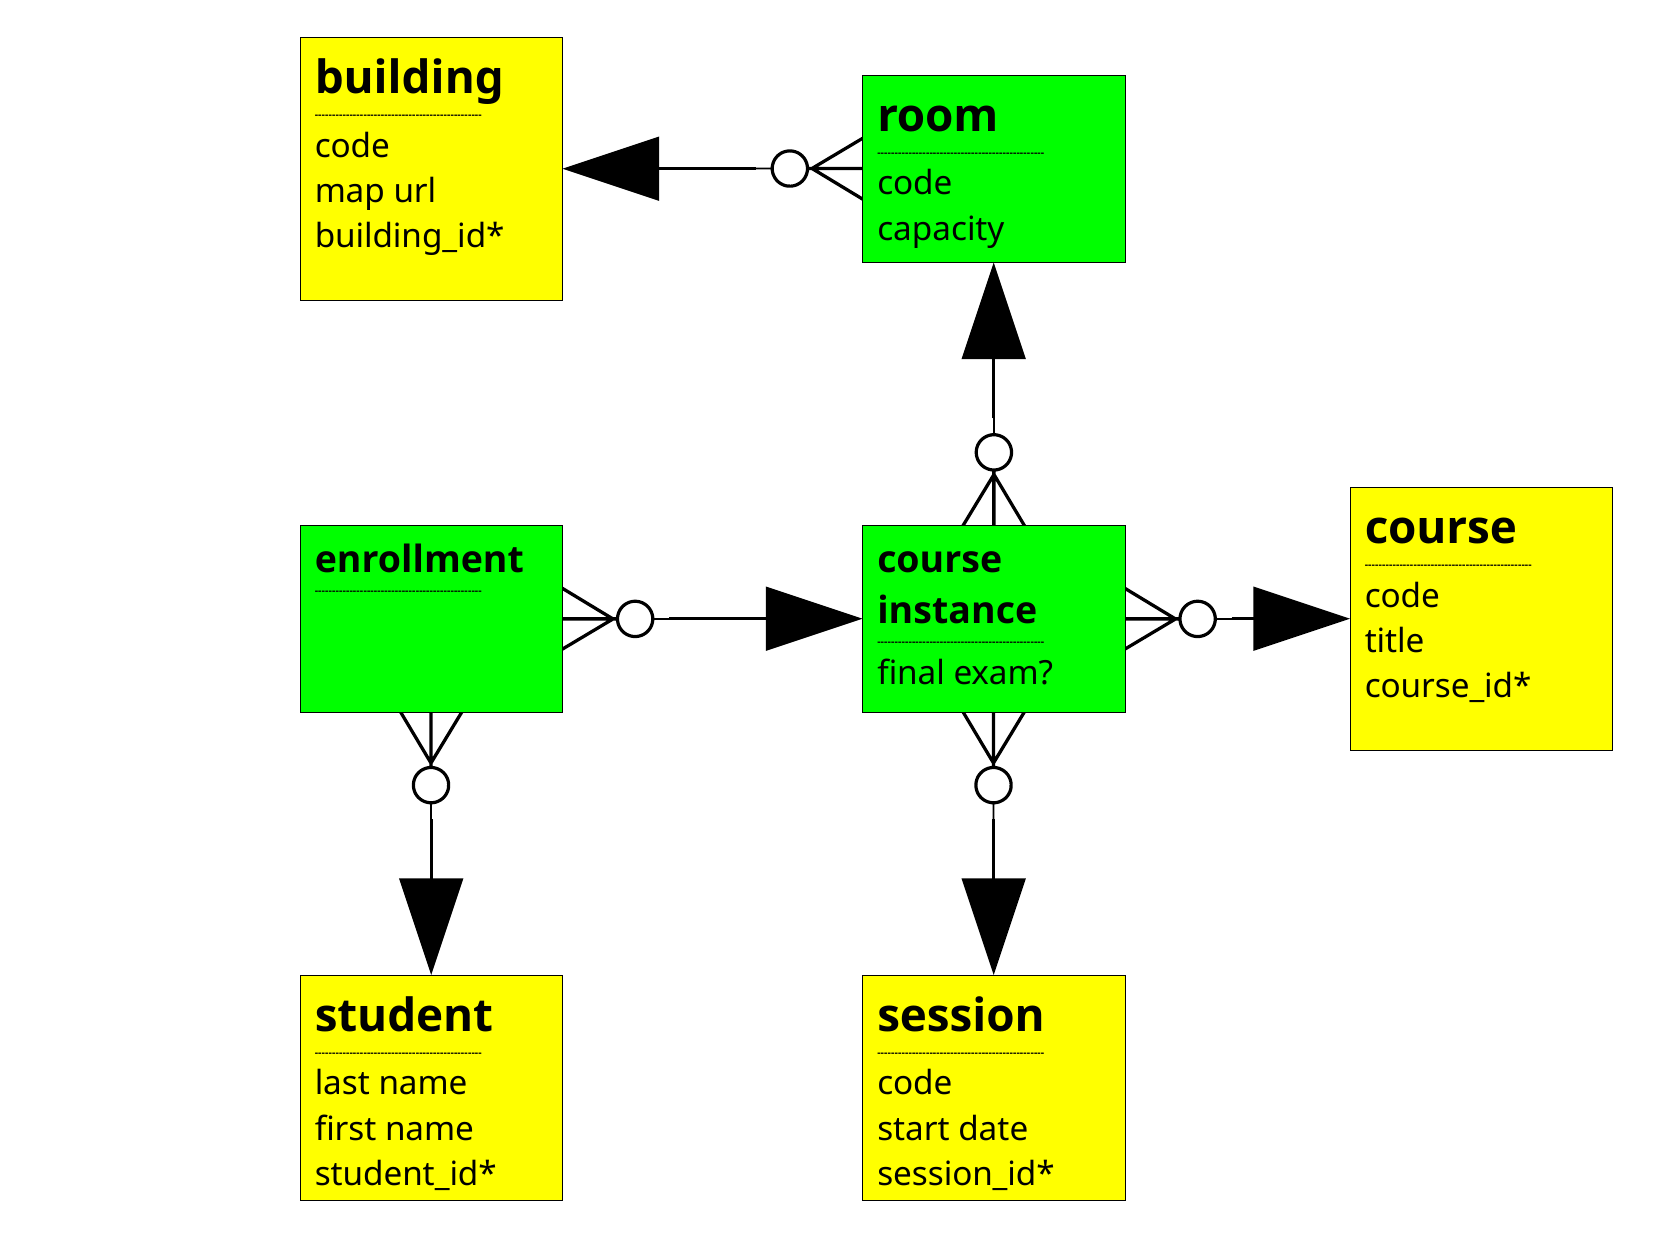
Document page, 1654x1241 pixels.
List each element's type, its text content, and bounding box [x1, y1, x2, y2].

text_box course ------------------------------------------------ code title course_id* [1350, 487, 1613, 751]
text_box student ------------------------------------------------ last name first name student_id* [300, 975, 563, 1201]
text_box course instance ------------------------------------------------ final exam? [862, 525, 1126, 713]
text_box enrollment ------------------------------------------------ [300, 525, 563, 713]
text_box room ------------------------------------------------ code capacity [862, 75, 1126, 263]
text_box building ------------------------------------------------ code map url building_id* [300, 37, 563, 301]
text_box session ------------------------------------------------ code start date session_id* [862, 975, 1126, 1201]
